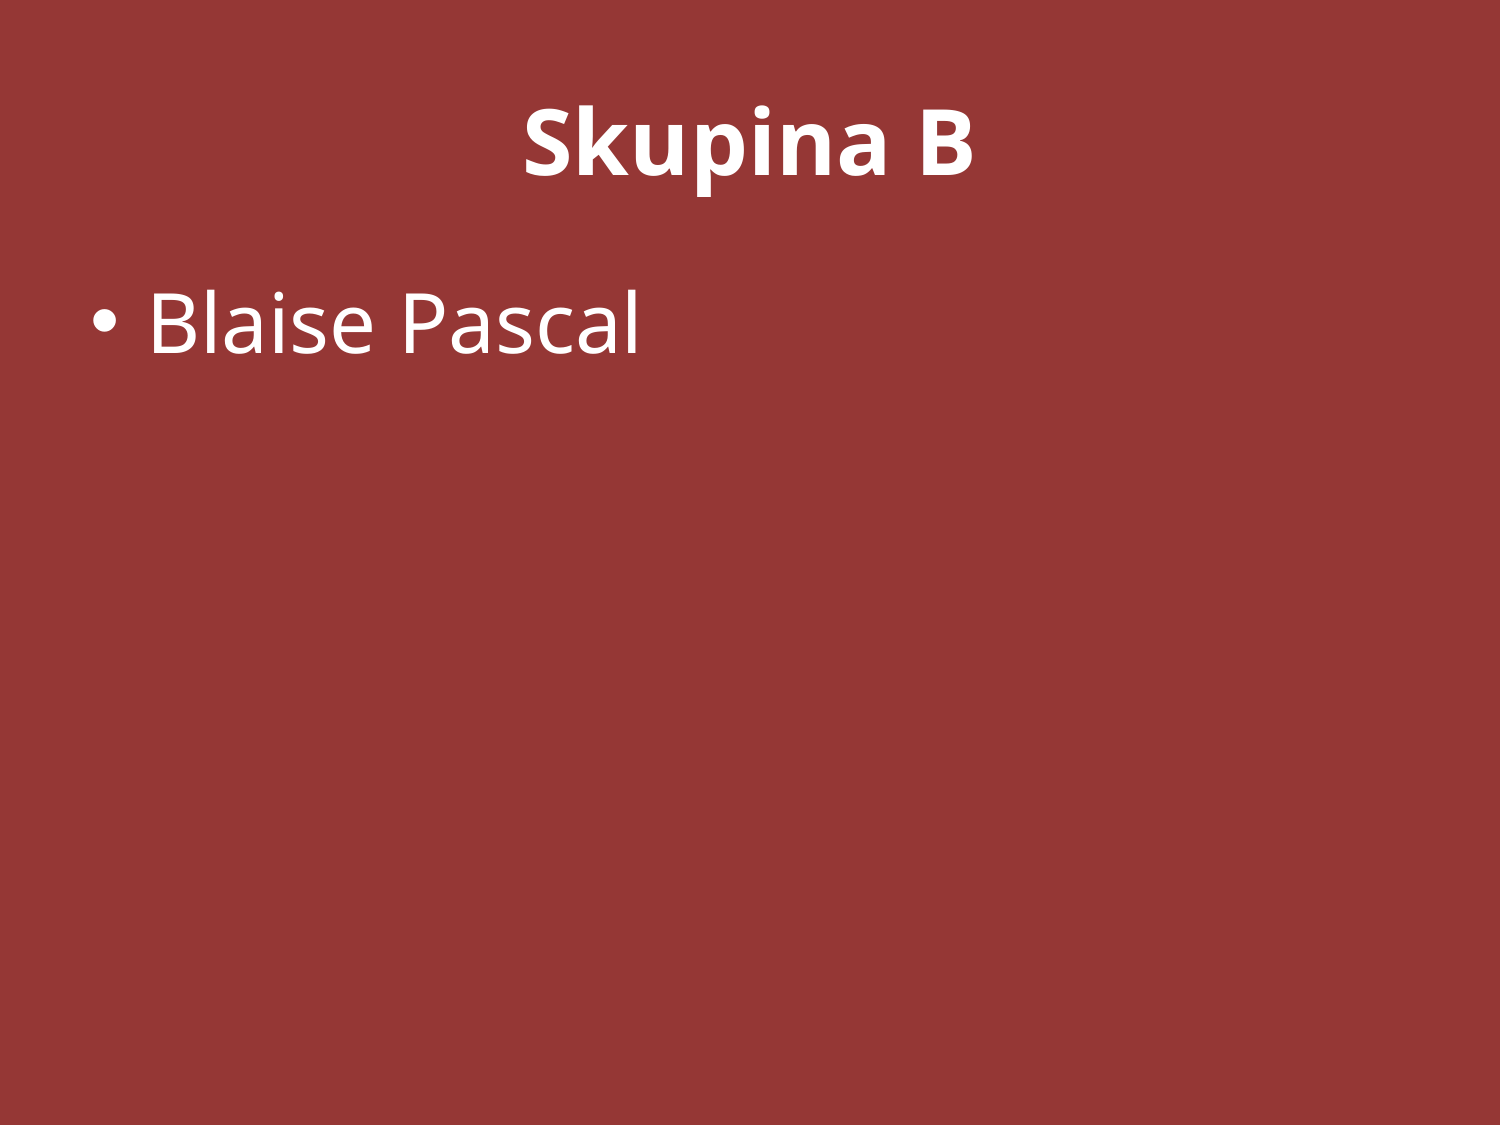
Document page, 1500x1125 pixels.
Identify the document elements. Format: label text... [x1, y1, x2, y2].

list Blaise Pascal [75, 262, 1426, 1006]
title Skupina B [75, 45, 1426, 233]
